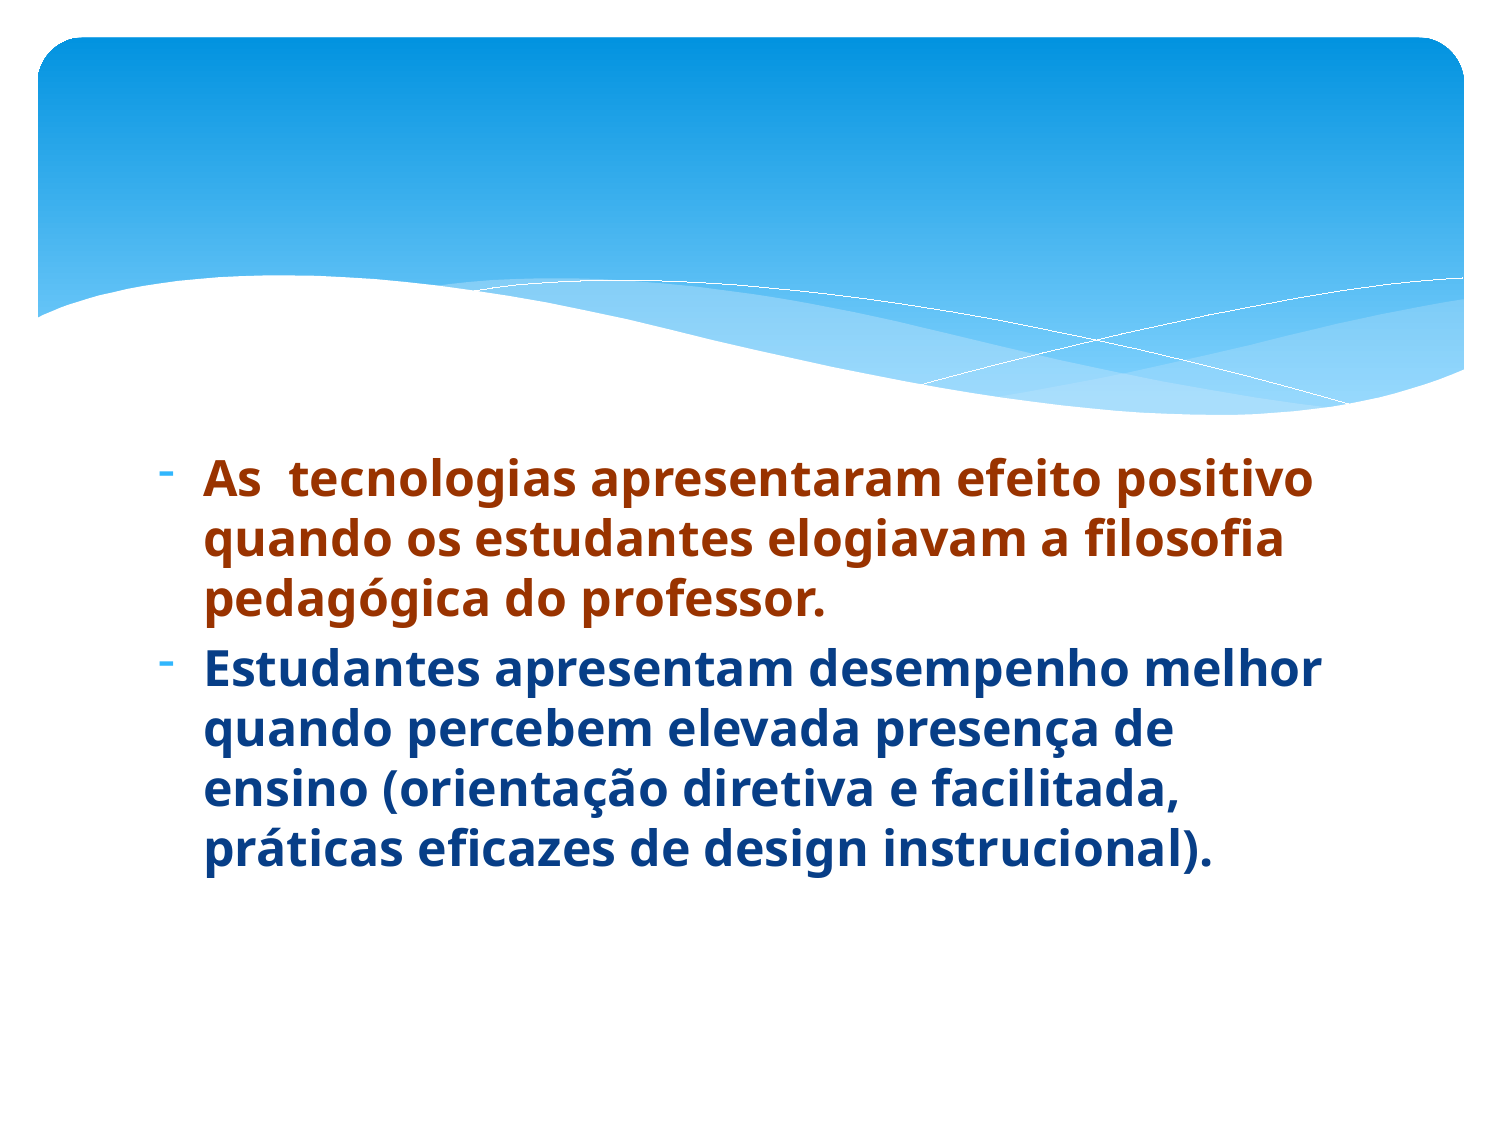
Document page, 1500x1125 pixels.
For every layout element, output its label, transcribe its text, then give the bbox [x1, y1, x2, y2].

list As tecnologias apresentaram efeito positivo quando os estudantes elogiavam a filosofia pedagógica do professor. Estudantes apresentam desempenho melhor quando percebem elevada presença de ensino (orientação diretiva e facilitada, práticas eficazes de design instrucional). [143, 438, 1359, 1005]
